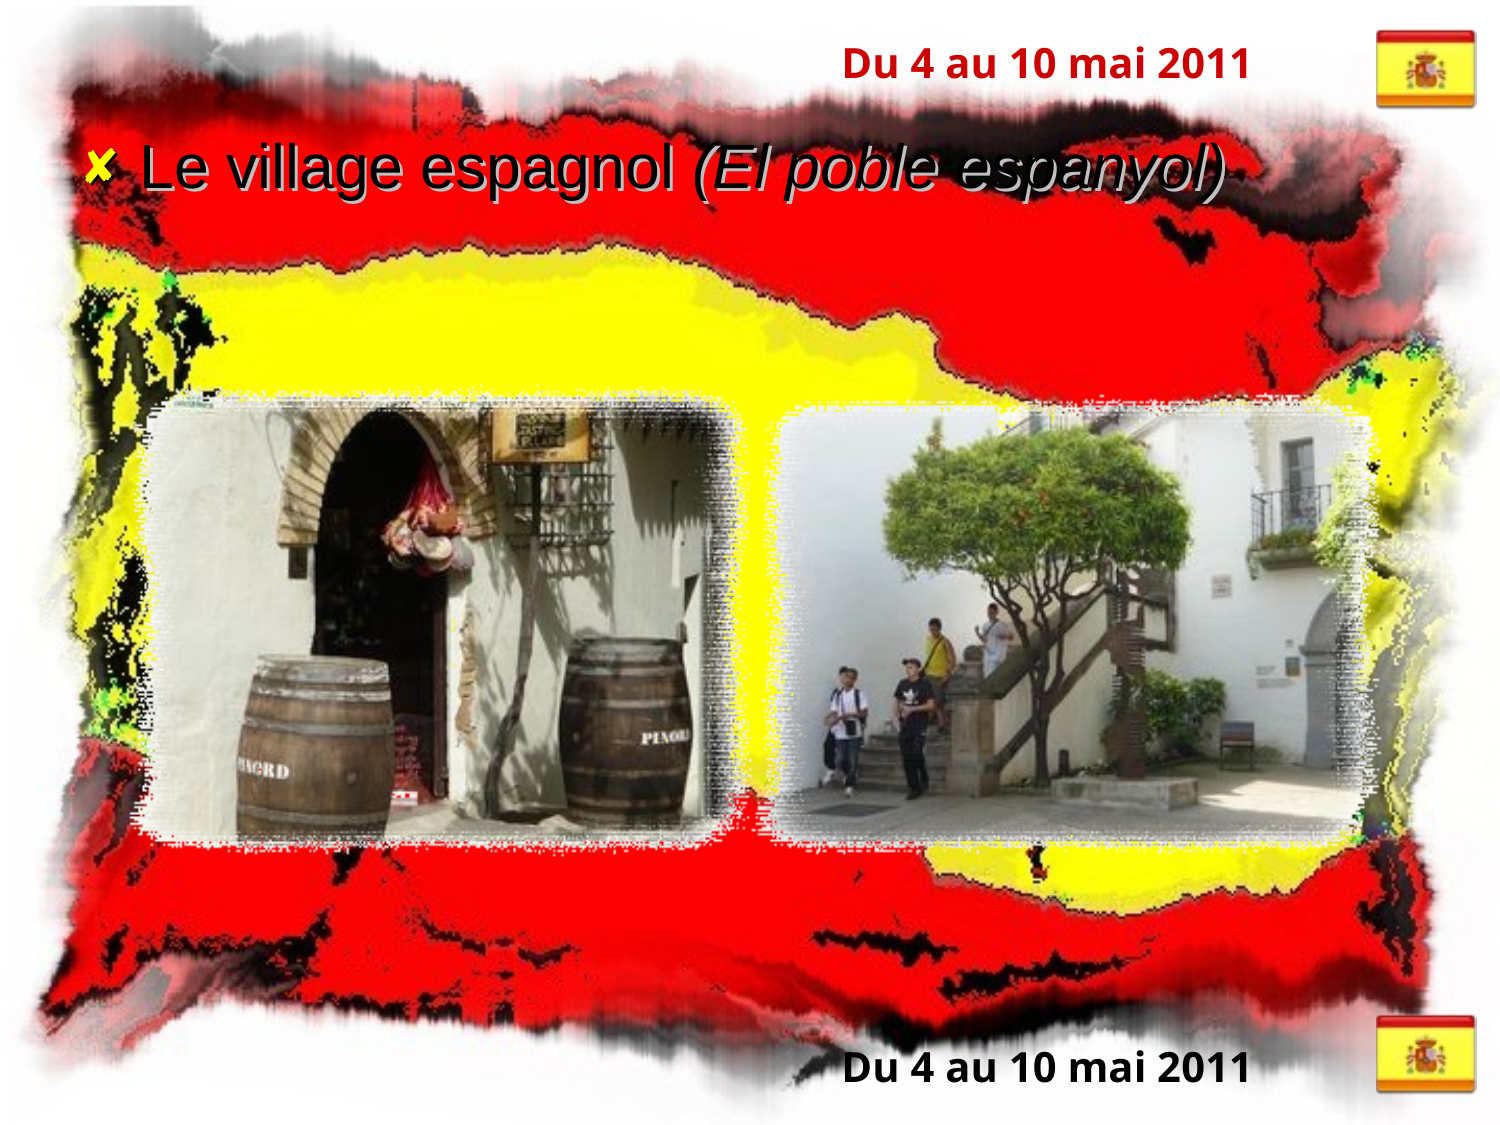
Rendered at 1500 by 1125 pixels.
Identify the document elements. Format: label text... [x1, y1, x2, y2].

text_box  Le village espagnol (El poble espanyol) [64, 118, 1447, 209]
picture [0, 0, 1500, 1125]
